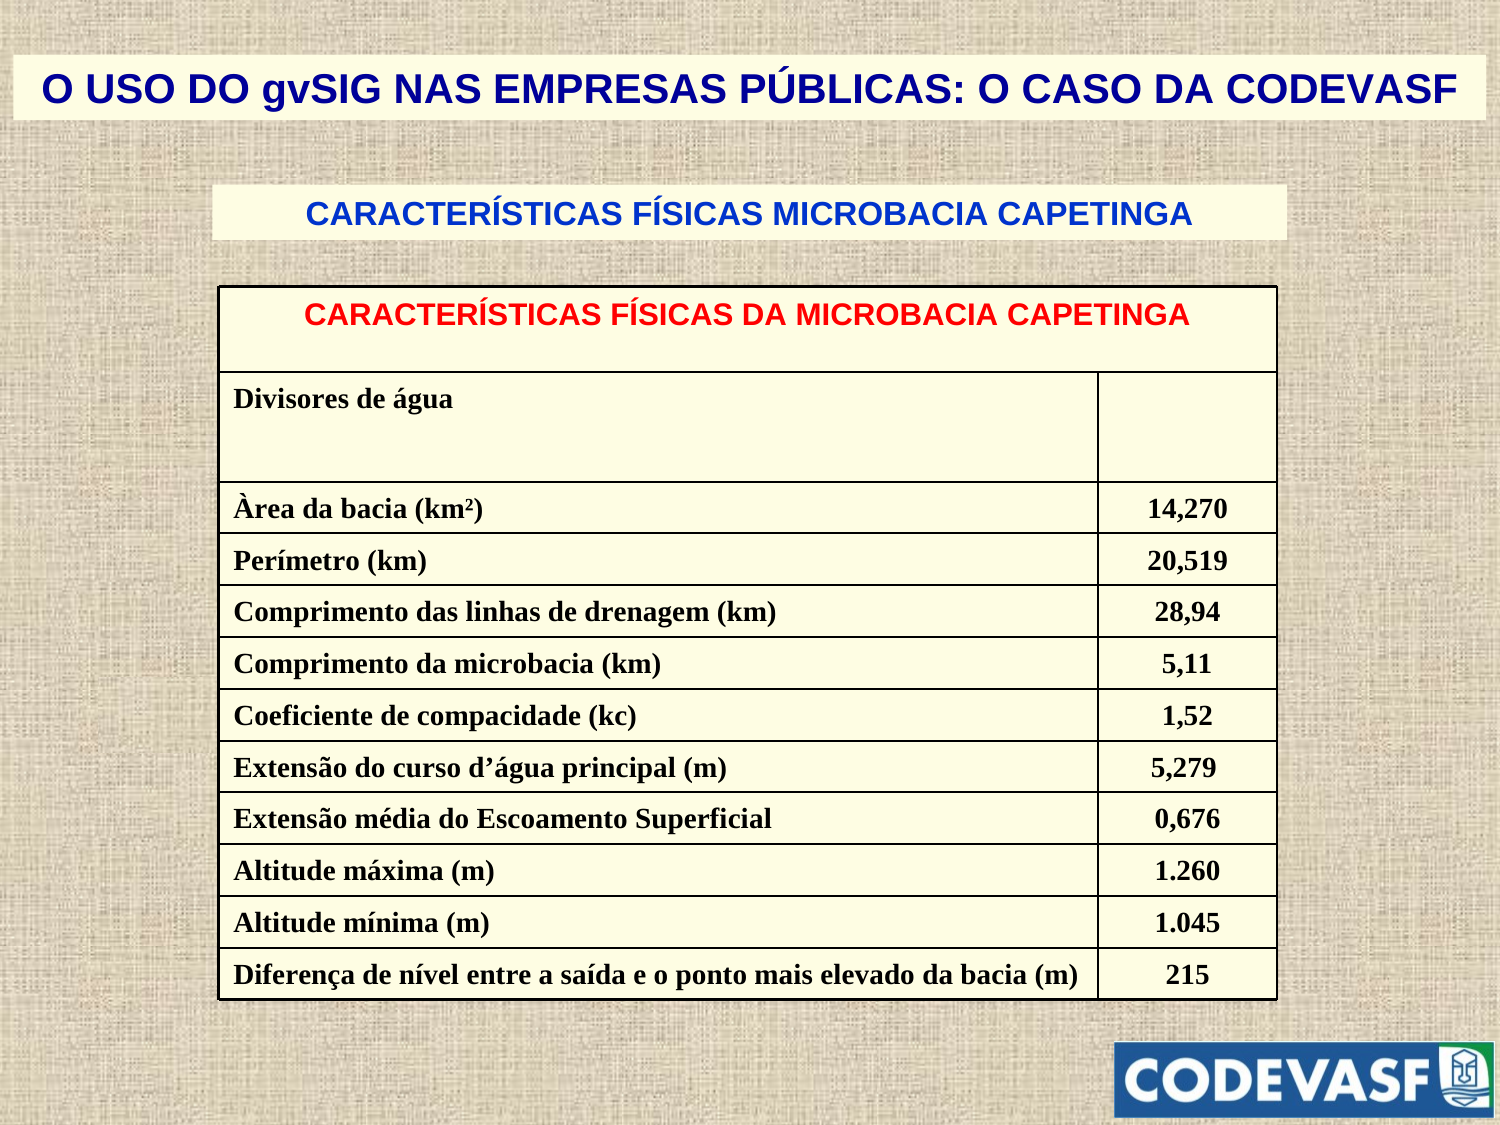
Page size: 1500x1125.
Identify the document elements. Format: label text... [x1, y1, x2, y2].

text_box Altitude mínima (m) [220, 897, 1097, 947]
text_box Extensão média do Escoamento Superficial [220, 793, 1097, 843]
text_box 14,270 [1099, 483, 1276, 532]
text_box 215 [1099, 949, 1276, 998]
text_box 5,279 [1099, 742, 1276, 791]
text_box 1.260 [1099, 845, 1276, 895]
text_box Comprimento das linhas de drenagem (km) [220, 586, 1097, 636]
text_box O USO DO gvSIG NAS EMPRESAS PÚBLICAS: O CASO DA CODEVASF [13, 54, 1487, 121]
text_box Àrea da bacia (km²) [220, 483, 1097, 532]
text_box CARACTERÍSTICAS FÍSICAS MICROBACIA CAPETINGA [212, 184, 1288, 240]
text_box Extensão do curso d’água principal (m) [220, 742, 1097, 791]
picture [0, 0, 1500, 1125]
text_box Comprimento da microbacia (km) [220, 638, 1097, 688]
text_box Diferença de nível entre a saída e o ponto mais elevado da bacia (m) [220, 949, 1097, 998]
text_box Perímetro (km) [220, 534, 1097, 584]
text_box 1.045 [1099, 897, 1276, 947]
text_box Altitude máxima (m) [220, 845, 1097, 895]
text_box 5,11 [1099, 638, 1276, 688]
text_box 1,52 [1099, 690, 1276, 740]
text_box 20,519 [1099, 534, 1276, 584]
text_box CARACTERÍSTICAS FÍSICAS DA MICROBACIA CAPETINGA [220, 288, 1276, 371]
text_box 0,676 [1099, 793, 1276, 843]
text_box Divisores de água [220, 373, 1097, 481]
text_box [1099, 373, 1276, 481]
text_box Coeficiente de compacidade (kc) [220, 690, 1097, 740]
text_box 28,94 [1099, 586, 1276, 636]
